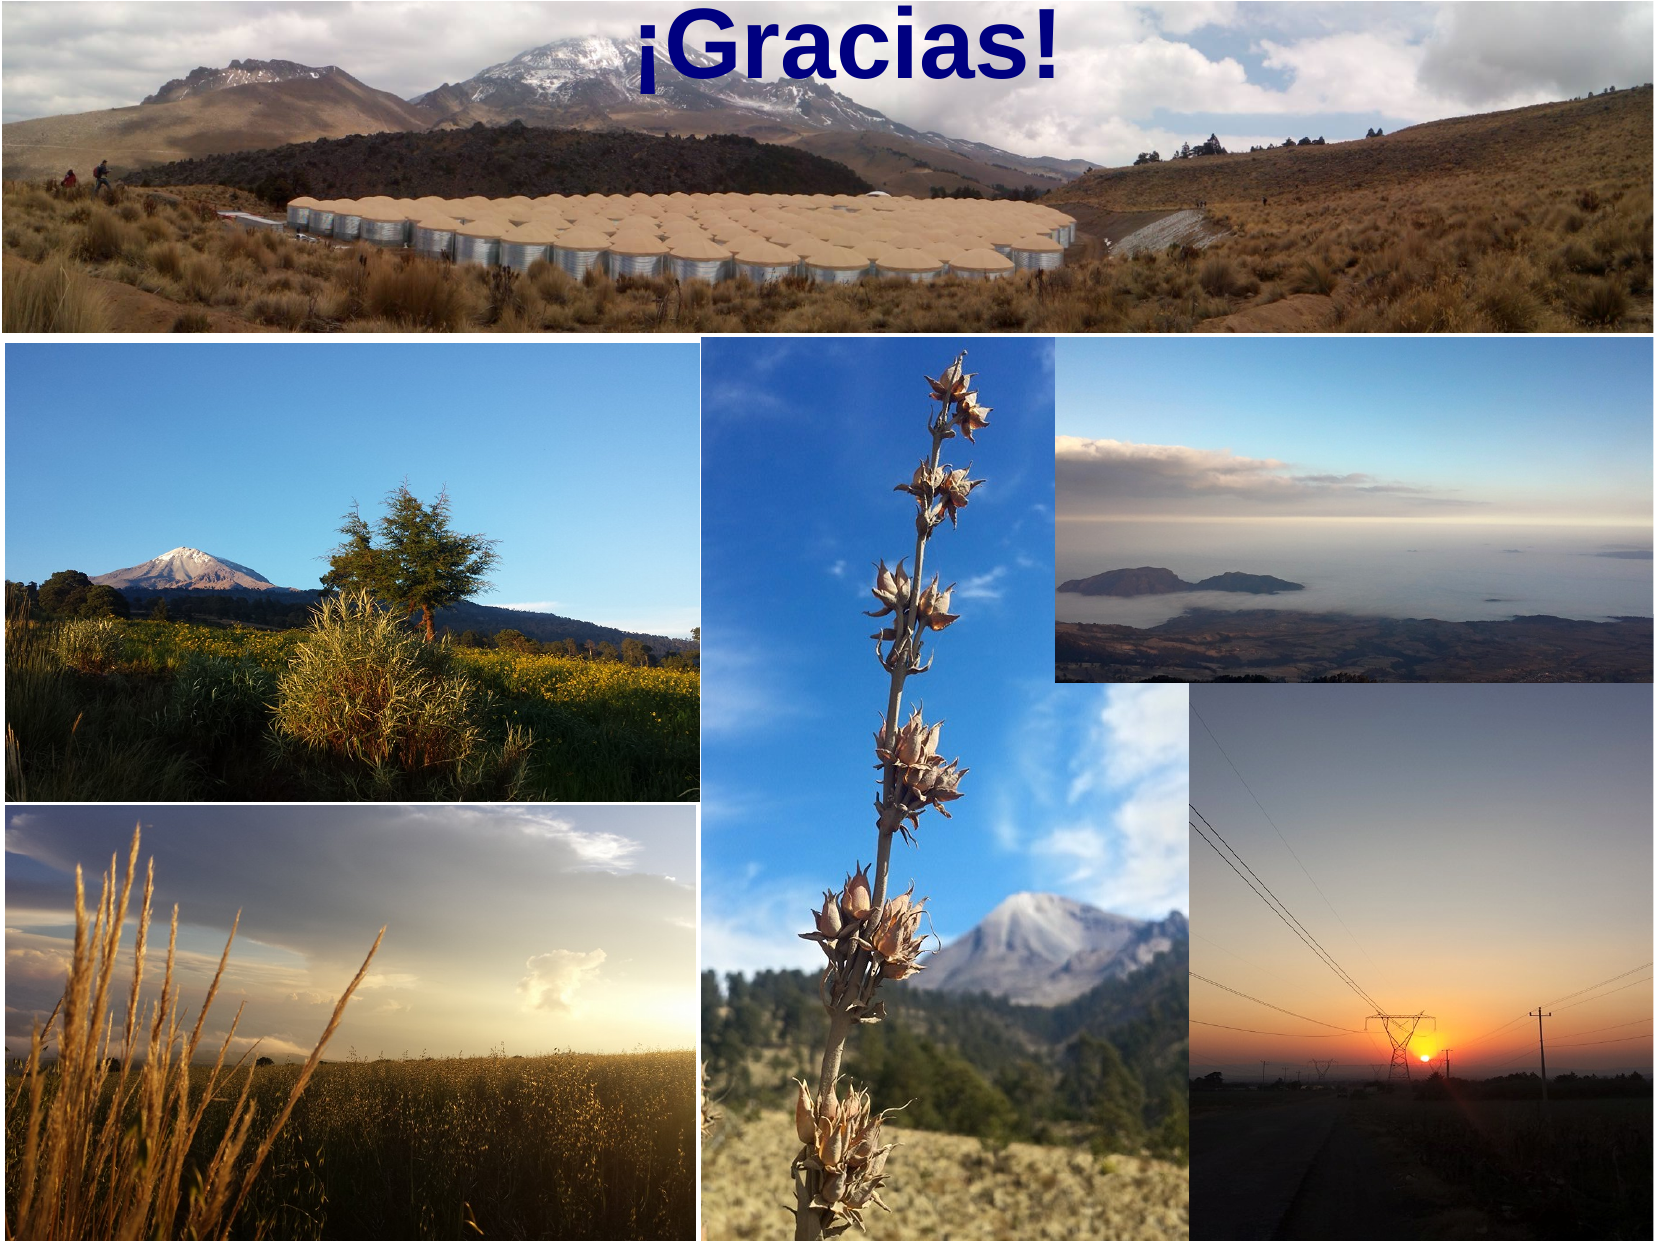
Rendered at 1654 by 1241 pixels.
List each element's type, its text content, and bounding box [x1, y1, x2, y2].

picture [2, 1, 1654, 333]
title ¡Gracias! [495, 0, 1201, 102]
picture [5, 343, 700, 802]
picture [701, 337, 1654, 1241]
picture [5, 805, 696, 1241]
